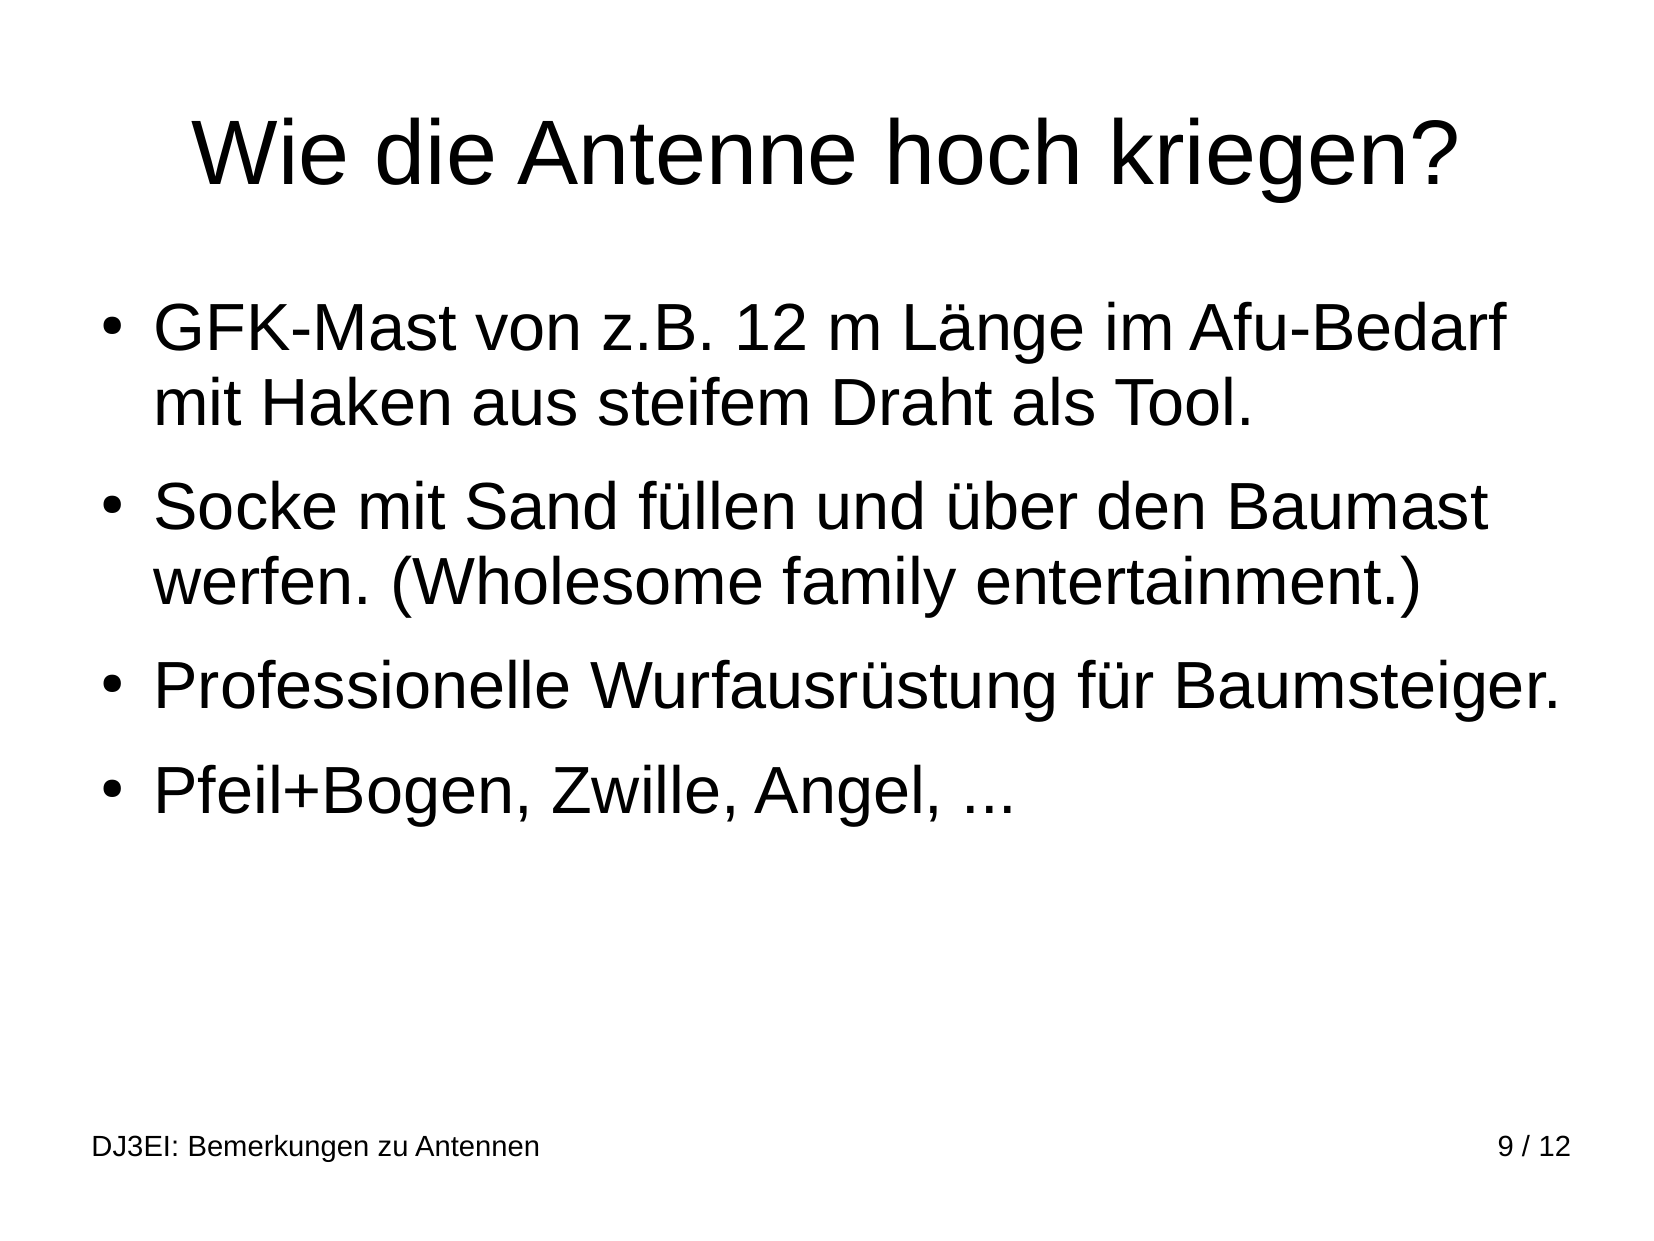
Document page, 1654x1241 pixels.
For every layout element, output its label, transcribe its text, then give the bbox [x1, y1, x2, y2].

list GFK-Mast von z.B. 12 m Länge im Afu-Bedarf mit Haken aus steifem Draht als Tool. Socke mit Sand füllen und über den Baumast werfen. (Wholesome family entertainment.) Professionelle Wurfausrüstung für Baumsteiger. Pfeil+Bogen, Zwille, Angel, ... [82, 290, 1571, 1010]
title Wie die Antenne hoch kriegen? [82, 49, 1571, 257]
